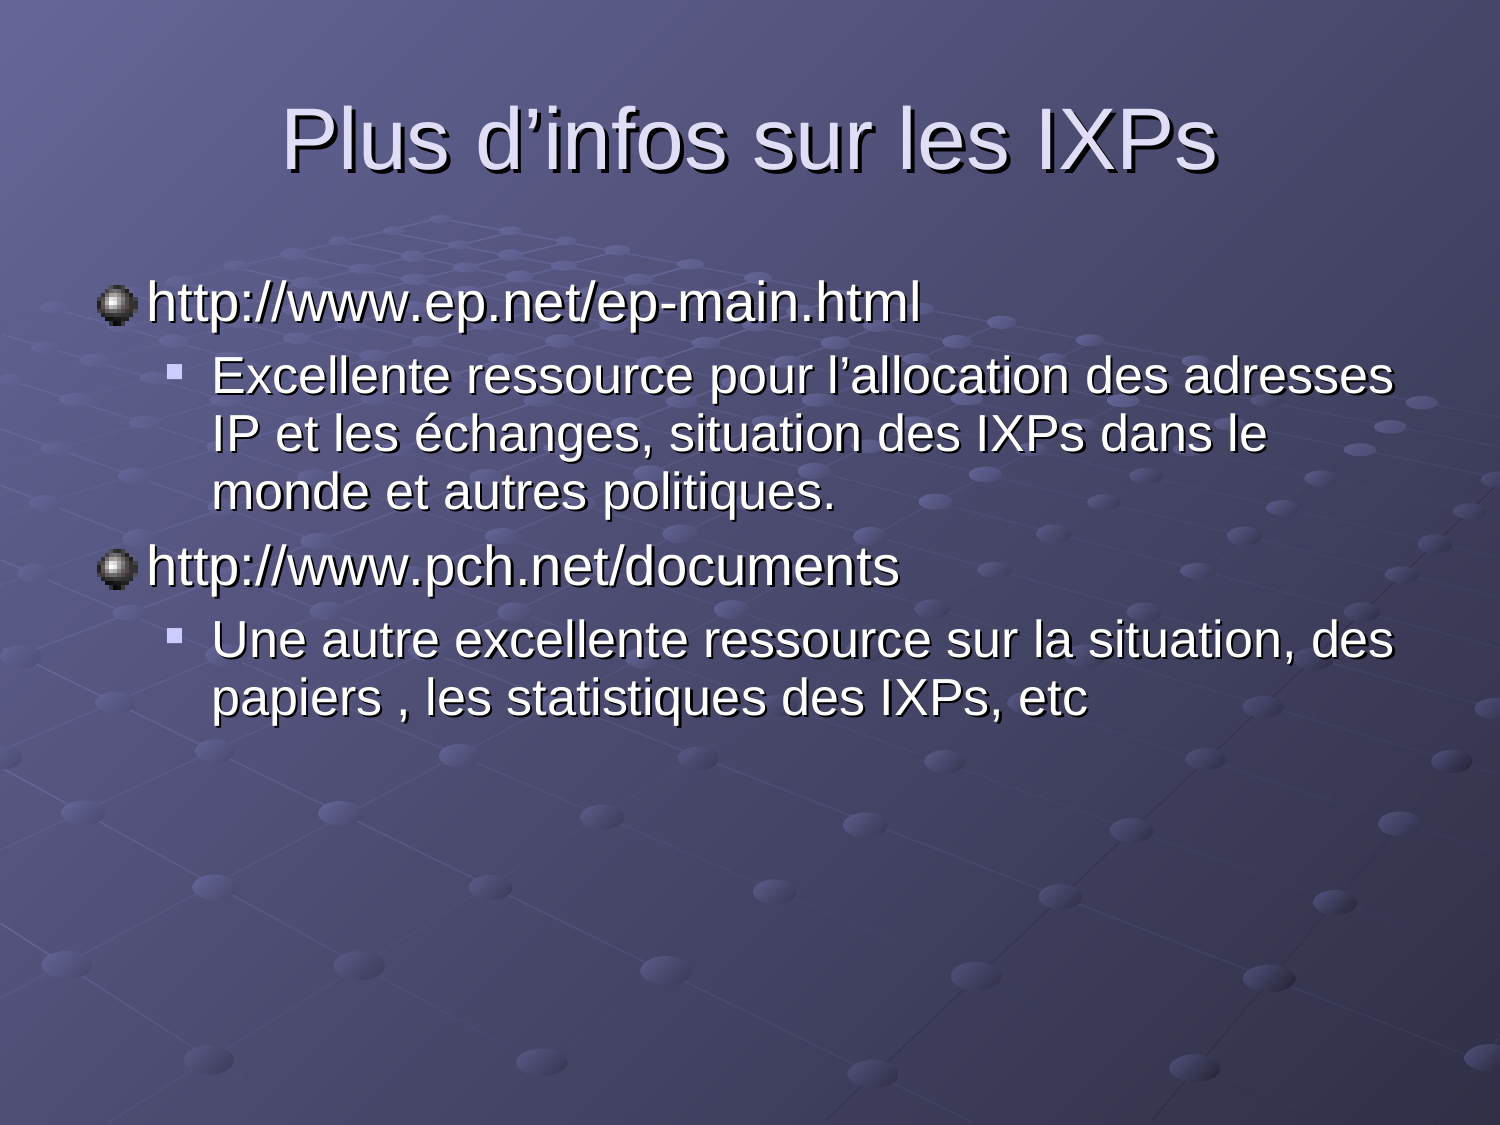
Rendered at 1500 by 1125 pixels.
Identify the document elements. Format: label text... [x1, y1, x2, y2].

list http://www.ep.net/ep-main.html Excellente ressource pour l’allocation des adresses IP et les échanges, situation des IXPs dans le monde et autres politiques. http://www.pch.net/documents Une autre excellente ressource sur la situation, des papiers , les statistiques des IXPs, etc [75, 262, 1426, 1007]
title Plus d’infos sur les IXPs [75, 45, 1426, 233]
